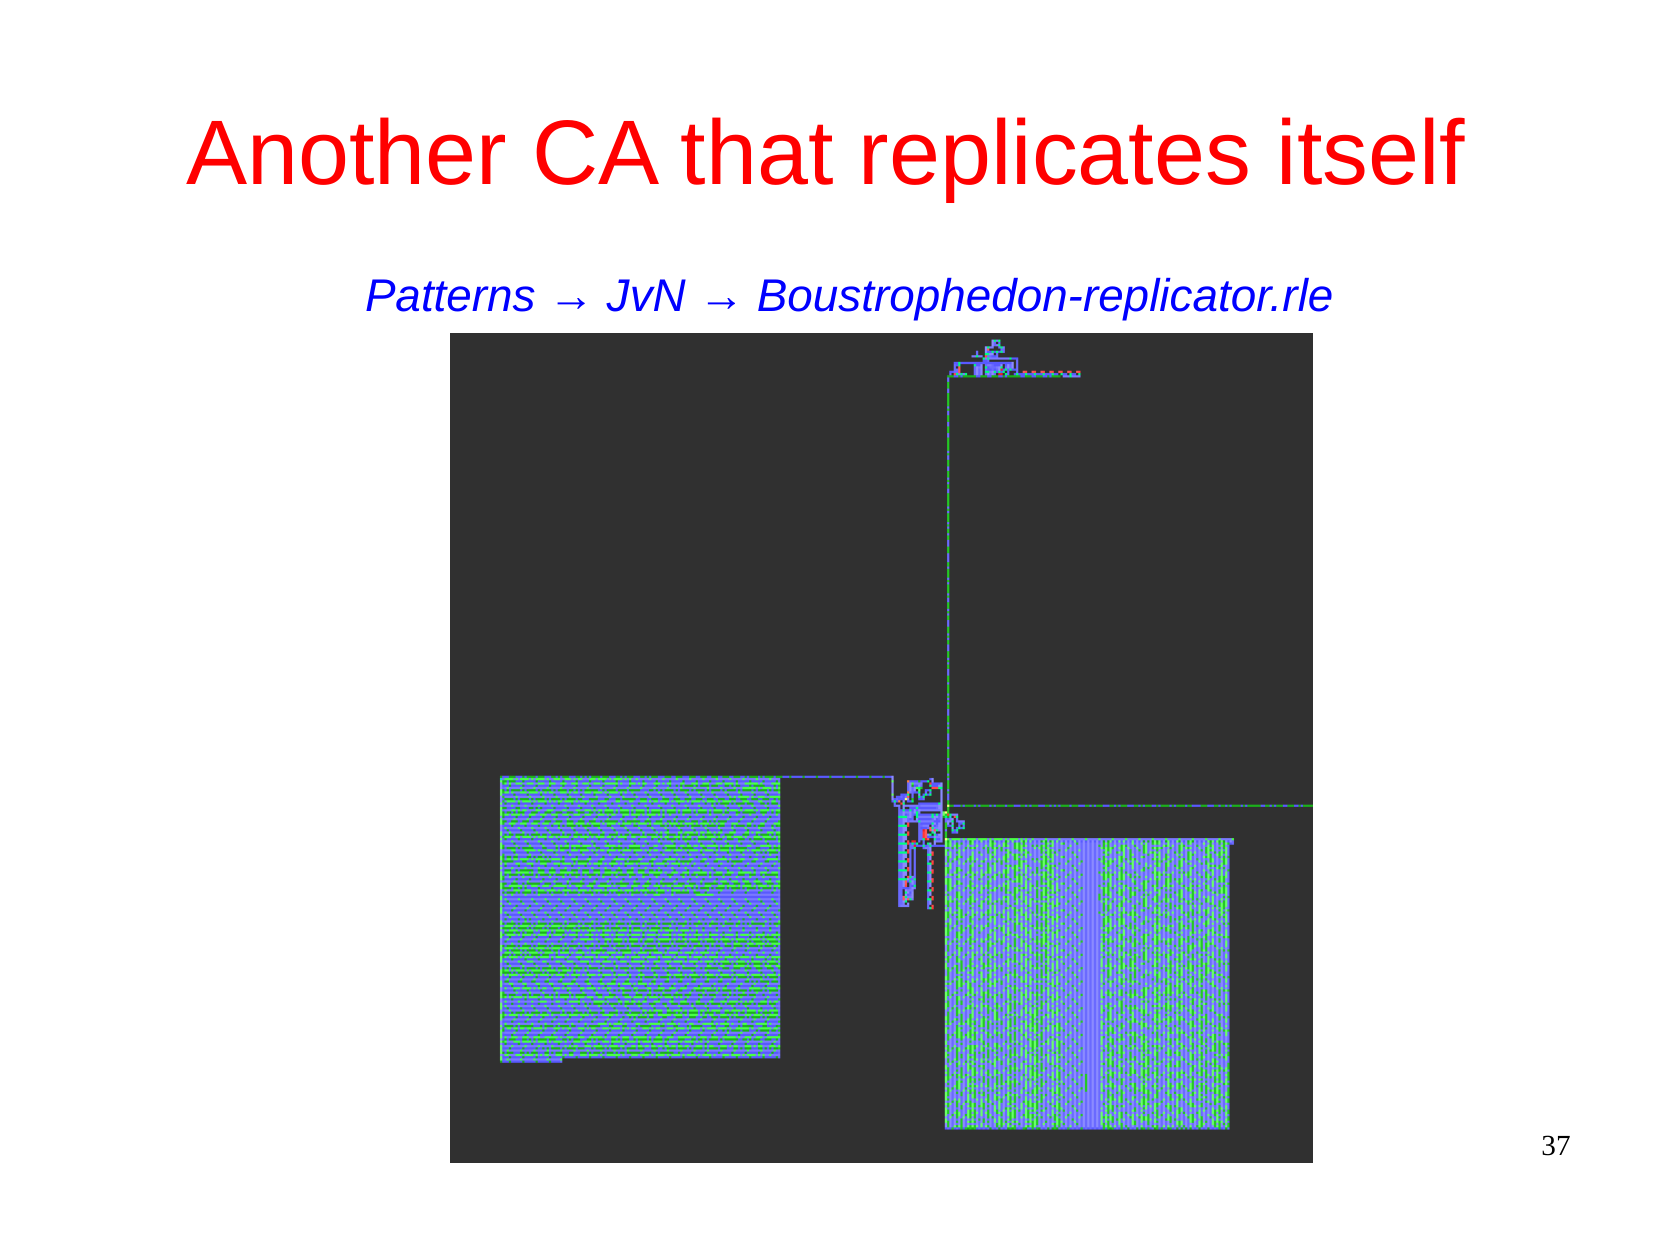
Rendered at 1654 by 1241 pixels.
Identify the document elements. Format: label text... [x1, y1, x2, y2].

text_box Patterns → JvN → Boustrophedon-replicator.rle [337, 262, 1388, 329]
title Another CA that replicates itself [82, 49, 1571, 257]
picture [450, 333, 1313, 1163]
